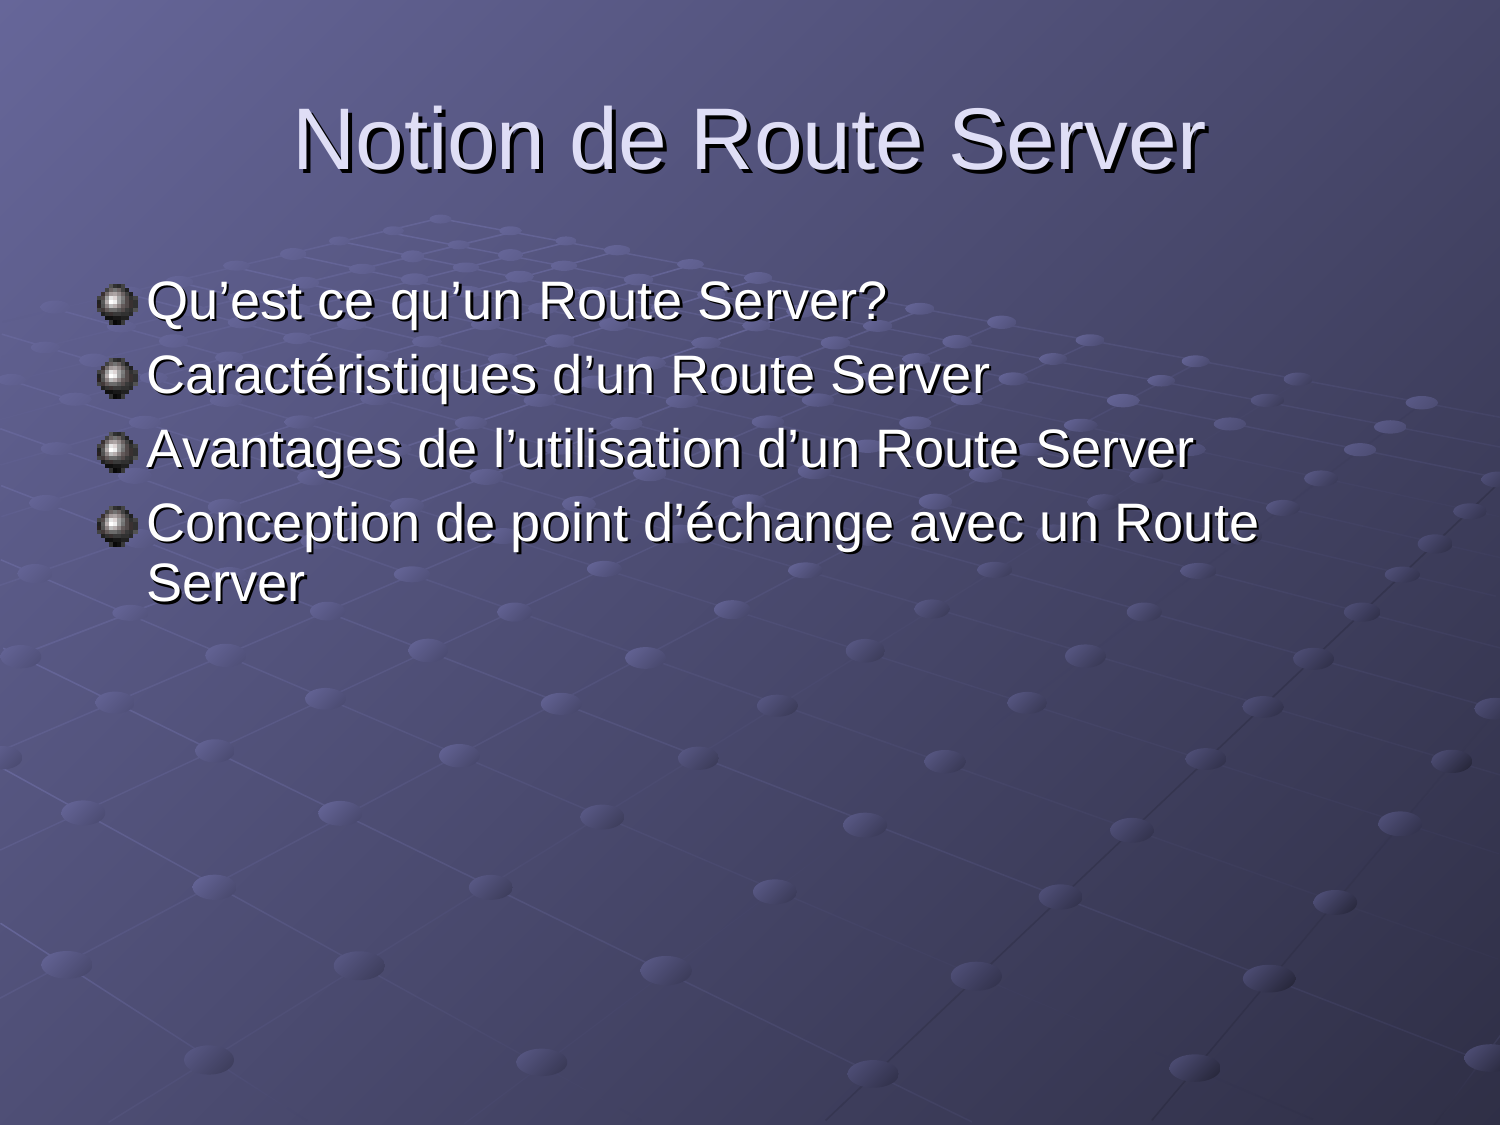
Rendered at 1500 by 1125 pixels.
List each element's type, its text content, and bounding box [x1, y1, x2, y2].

title Notion de Route Server [75, 45, 1426, 233]
list Qu’est ce qu’un Route Server? Caractéristiques d’un Route Server Avantages de l’utilisation d’un Route Server Conception de point d’échange avec un Route Server [75, 262, 1426, 1007]
